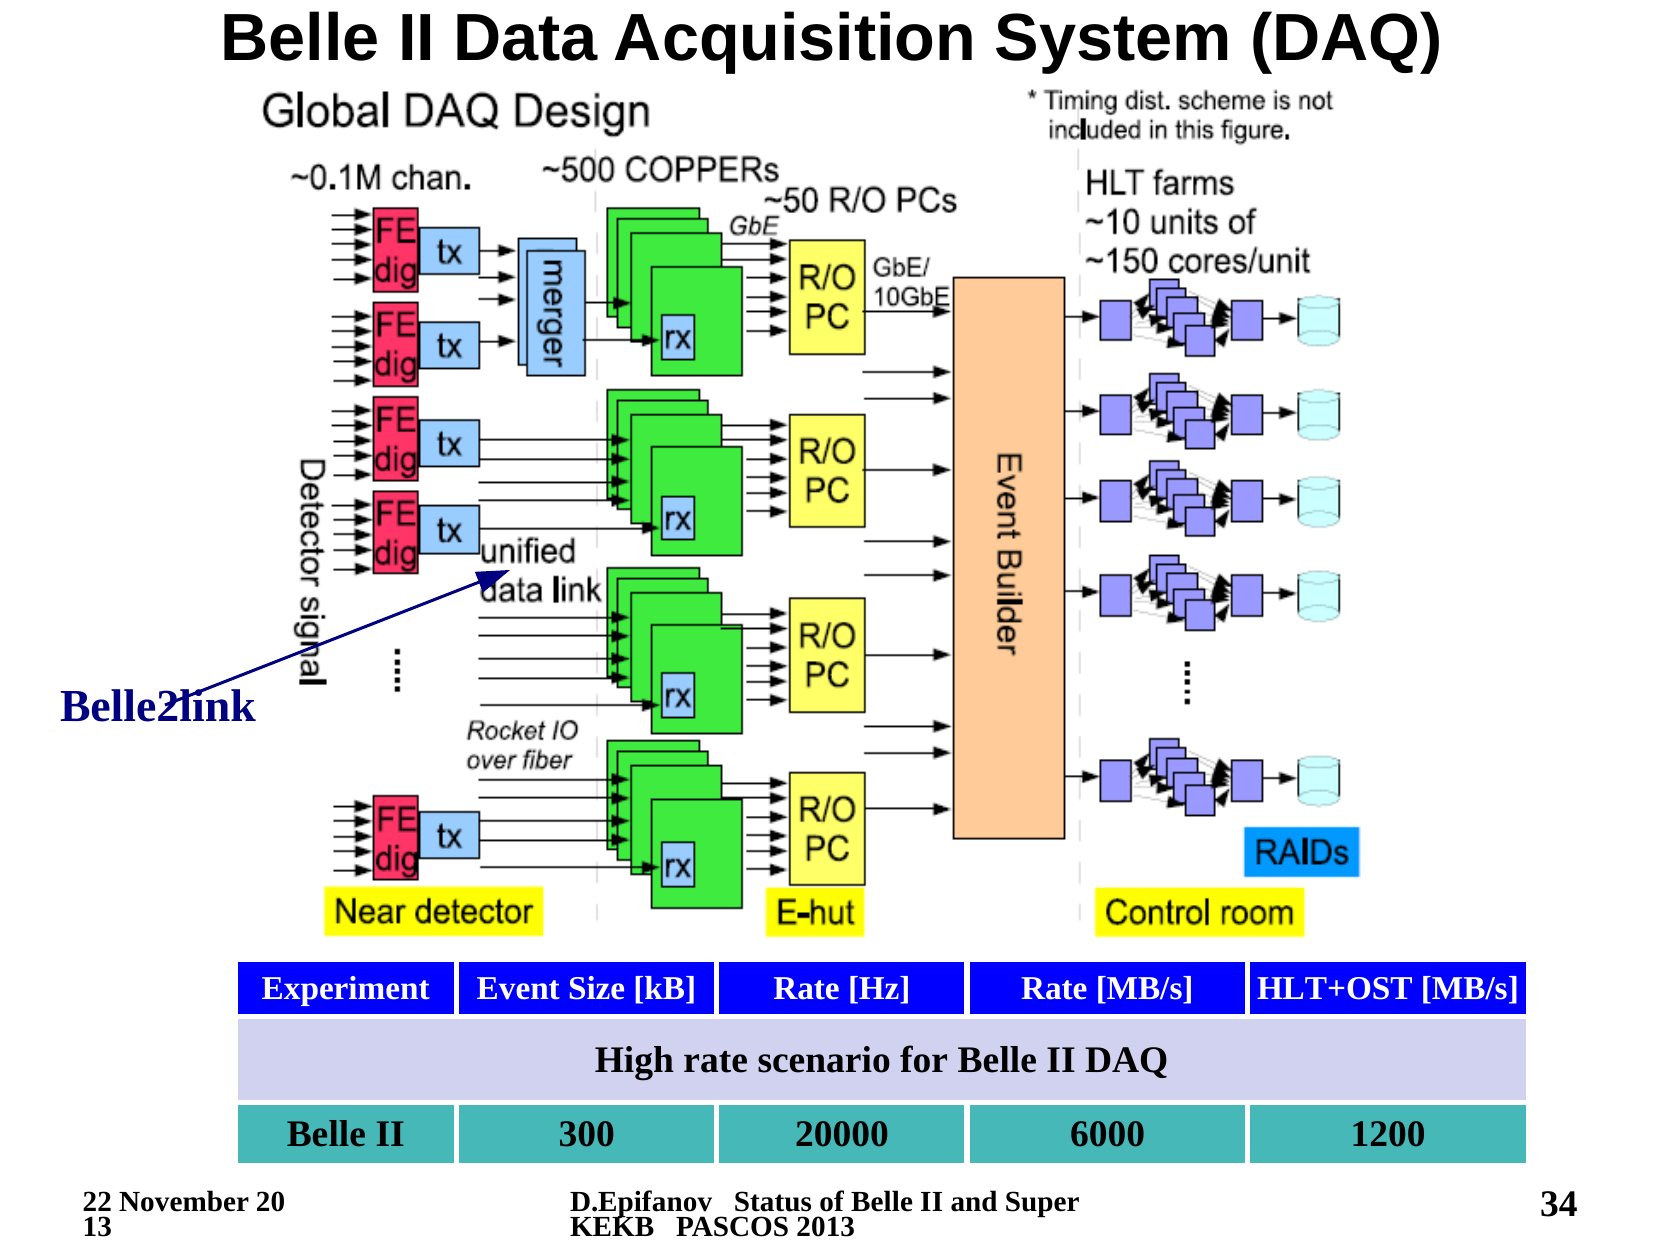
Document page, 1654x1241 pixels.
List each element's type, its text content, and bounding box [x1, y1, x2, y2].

table_cell 20000 [719, 1105, 964, 1163]
picture [257, 83, 1366, 946]
title Belle II Data Acquisition System (DAQ) [210, 0, 1456, 75]
table_header HLT+OST [MB/s] [1250, 962, 1526, 1014]
table_header Rate [MB/s] [970, 962, 1245, 1014]
table_cell 300 [459, 1105, 714, 1163]
table_cell Belle II [238, 1105, 454, 1163]
table_header Rate [Hz] [719, 962, 964, 1014]
table_cell 6000 [970, 1105, 1245, 1163]
text_box Belle2link [60, 680, 257, 733]
table_header Experiment [238, 962, 454, 1014]
table_cell High rate scenario for Belle II DAQ [238, 1019, 1526, 1100]
table_header Event Size [kB] [459, 962, 714, 1014]
table_cell 1200 [1250, 1105, 1526, 1163]
